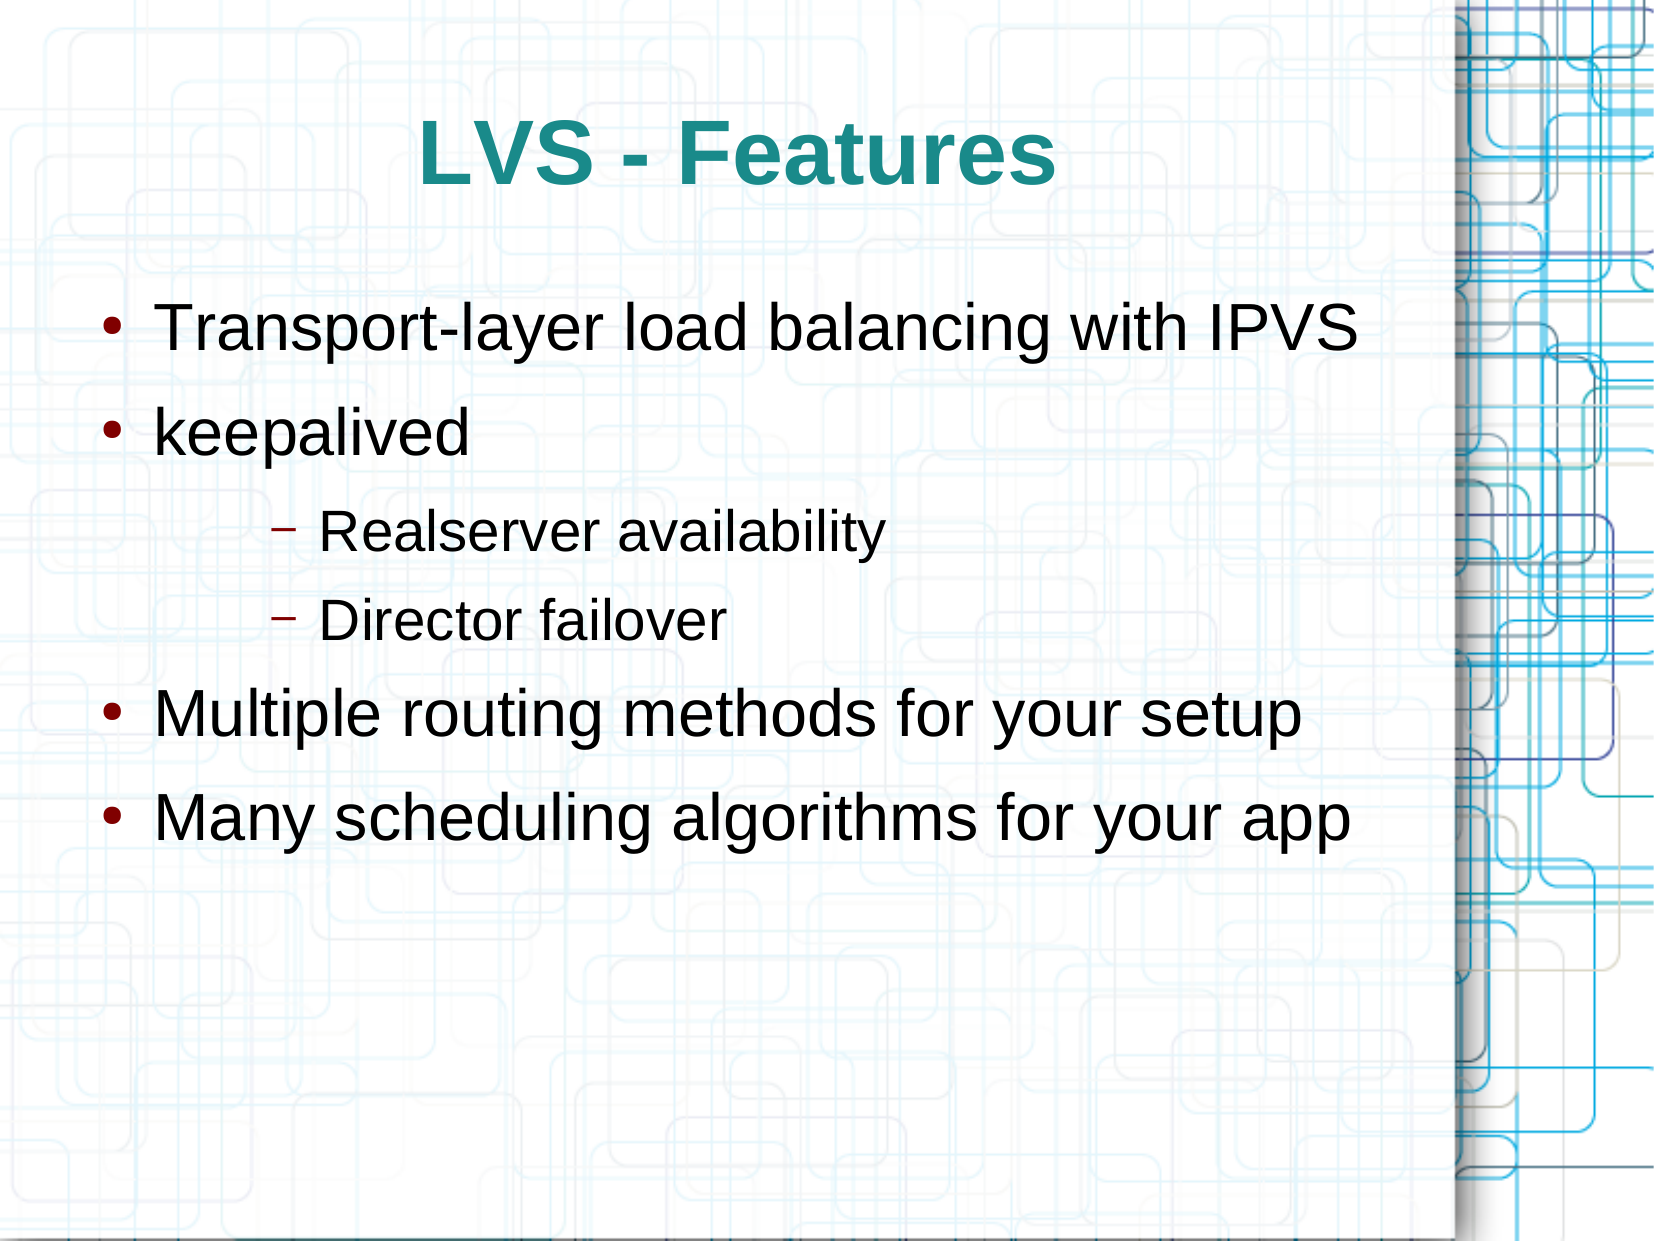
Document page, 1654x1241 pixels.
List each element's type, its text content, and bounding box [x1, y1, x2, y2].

picture [0, 0, 1654, 1241]
title LVS - Features [59, 49, 1418, 257]
list Transport-layer load balancing with IPVS keepalived Realserver availability Director failover Multiple routing methods for your setup Many scheduling algorithms for your app [82, 290, 1418, 1094]
